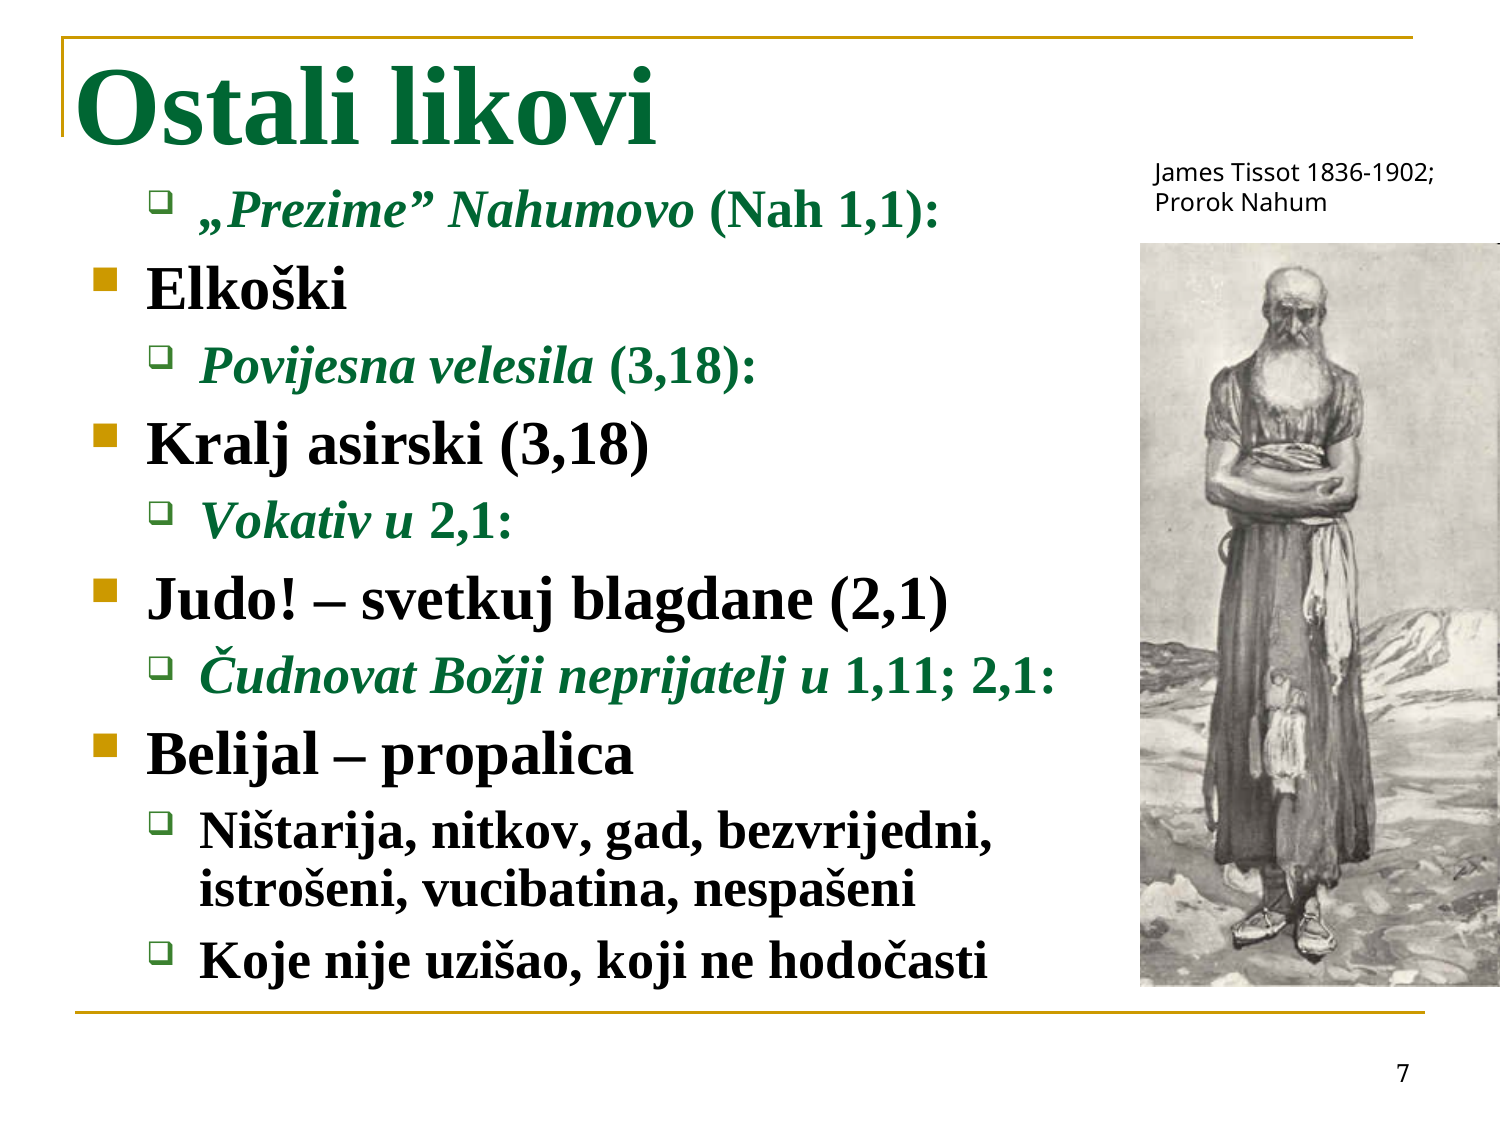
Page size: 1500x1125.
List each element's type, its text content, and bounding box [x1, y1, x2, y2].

picture [1140, 243, 1500, 987]
text_box James Tissot 1836-1902; Prorok Nahum [1139, 148, 1500, 225]
text_box <number> [1074, 1024, 1426, 1100]
list „Prezime” Nahumovo (Nah 1,1): Elkoški Povijesna velesila (3,18): Kralj asirski (3,18) Vokativ u 2,1: Judo! – svetkuj blagdane (2,1) Čudnovat Božji neprijatelj u 1,11; 2,1: Belijal – propalica Ništarija, nitkov, gad, bezvrijedni, istrošeni, vucibatina, nespašeni Koje nije uzišao, koji ne hodočasti [74, 173, 1140, 1006]
title Ostali likovi [58, 25, 1409, 213]
